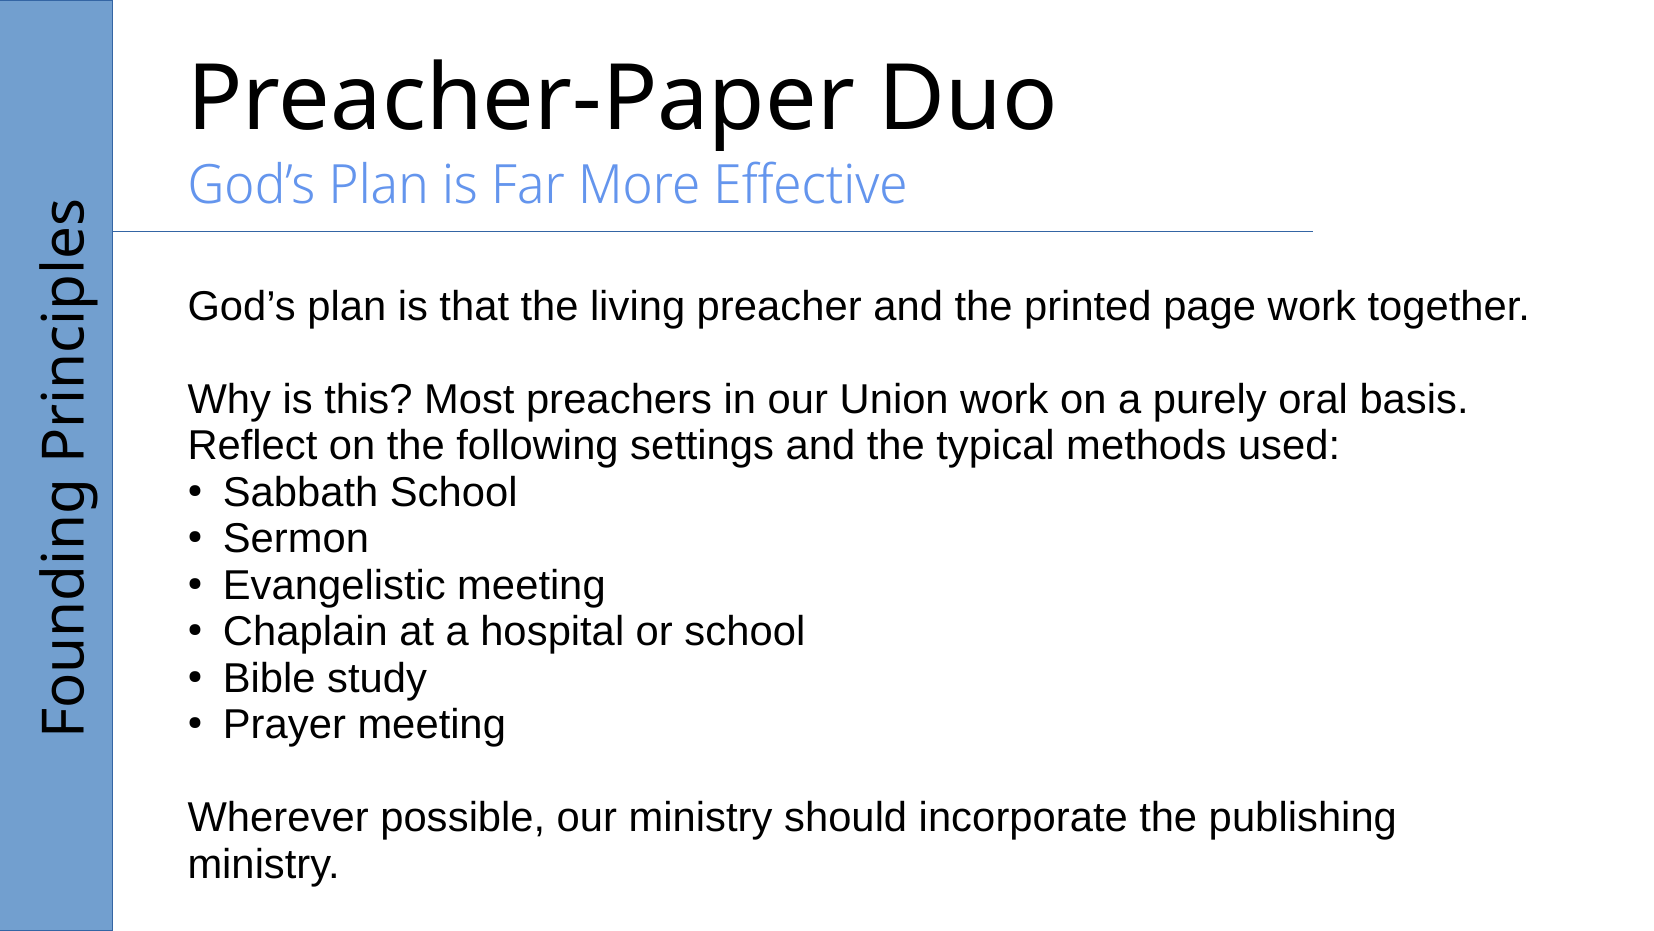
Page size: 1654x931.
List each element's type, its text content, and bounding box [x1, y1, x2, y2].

subtitle God’s plan is that the living preacher and the printed page work together. Why is this? Most preachers in our Union work on a purely oral basis. Reflect on the following settings and the typical methods used: Sabbath School Sermon Evangelistic meeting Chaplain at a hospital or school Bible study Prayer meeting Wherever possible, our ministry should incorporate the publishing ministry. [187, 282, 1538, 887]
text_box [0, 0, 113, 931]
title God’s Plan is Far More Effective [187, 125, 1571, 239]
title Preacher-Paper Duo [187, 33, 1571, 125]
text_box Founding Principles [13, 37, 105, 901]
